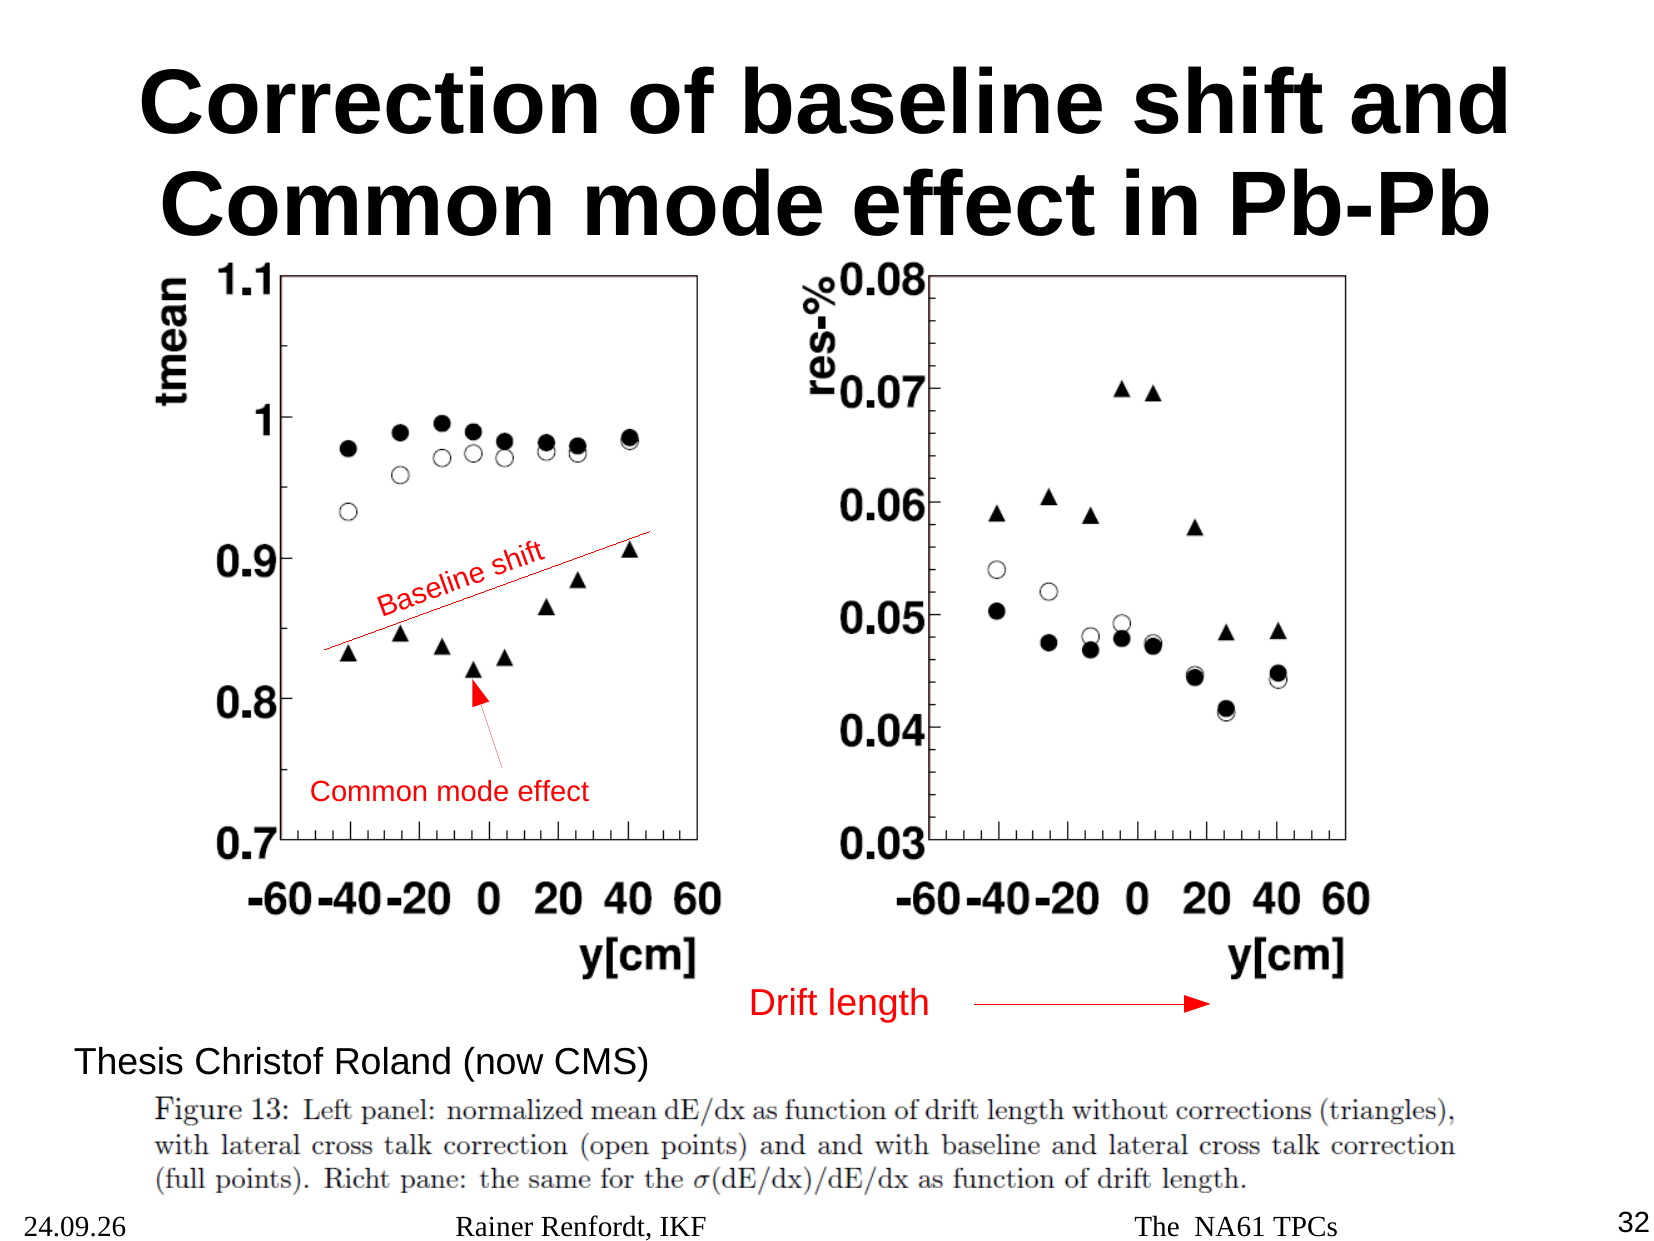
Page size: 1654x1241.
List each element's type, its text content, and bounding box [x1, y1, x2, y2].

picture [146, 249, 1464, 1199]
text_box Thesis Christof Roland (now CMS) [59, 1033, 665, 1091]
title Correction of baseline shift and Common mode effect in Pb-Pb [82, 49, 1571, 257]
text_box Drift length [734, 974, 945, 1032]
text_box Common mode effect [295, 767, 604, 816]
text_box Baseline shift [356, 521, 563, 636]
